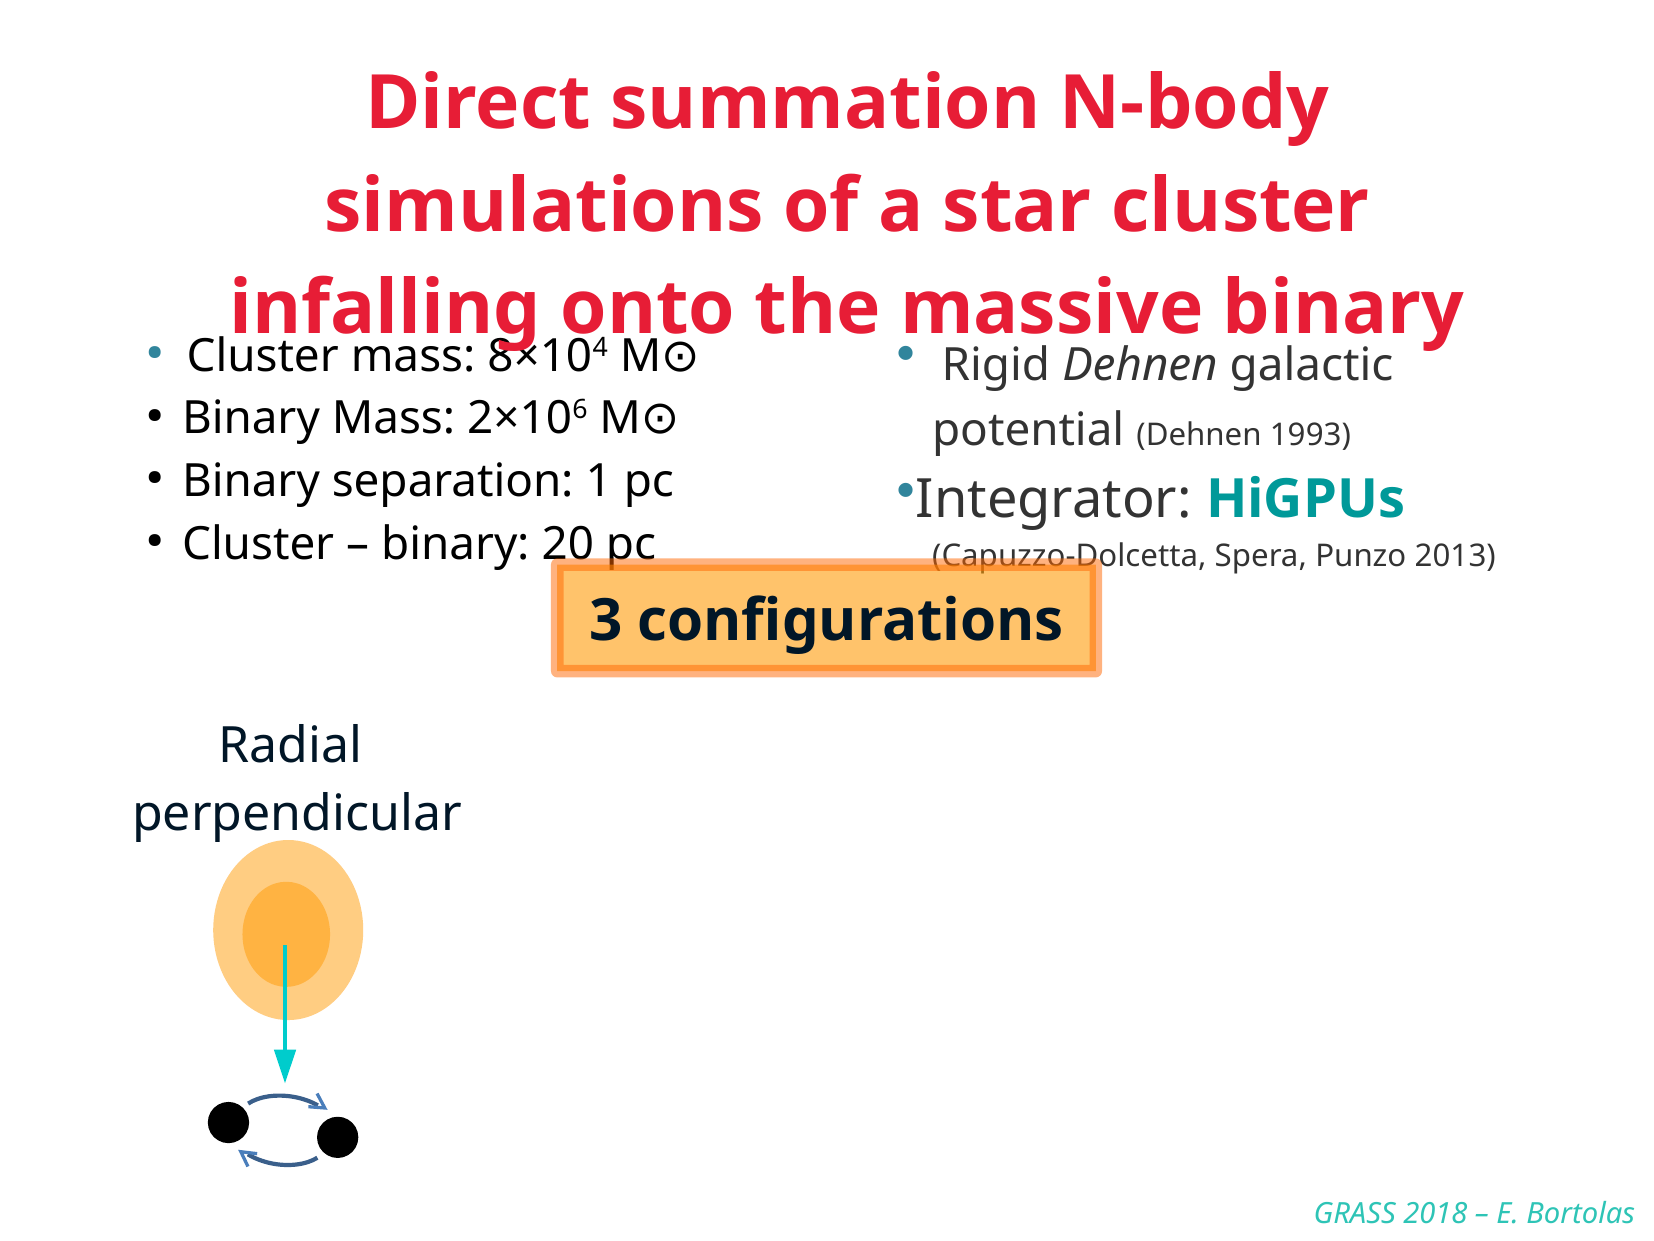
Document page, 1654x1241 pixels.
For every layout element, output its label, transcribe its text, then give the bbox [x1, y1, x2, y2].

text_box Cluster mass: 8×104 M⊙ Binary Mass: 2×106 M⊙ Binary separation: 1 pc Cluster – binary: 20 pc [131, 315, 807, 616]
text_box [319, 1118, 357, 1156]
text_box Rigid Dehnen galactic potential (Dehnen 1993) Integrator: HiGPUs (Capuzzo-Dolcetta, Spera, Punzo 2013) [881, 315, 1557, 616]
text_box Radial perpendicular [0, 701, 668, 1077]
text_box 3 configurations [557, 564, 1096, 664]
text_box GRASS 2018 – E. Bortolas [1155, 1185, 1651, 1241]
text_box Direct summation N-body simulations of a star cluster infalling onto the massive binary [150, 34, 1546, 316]
text_box [209, 1104, 248, 1142]
